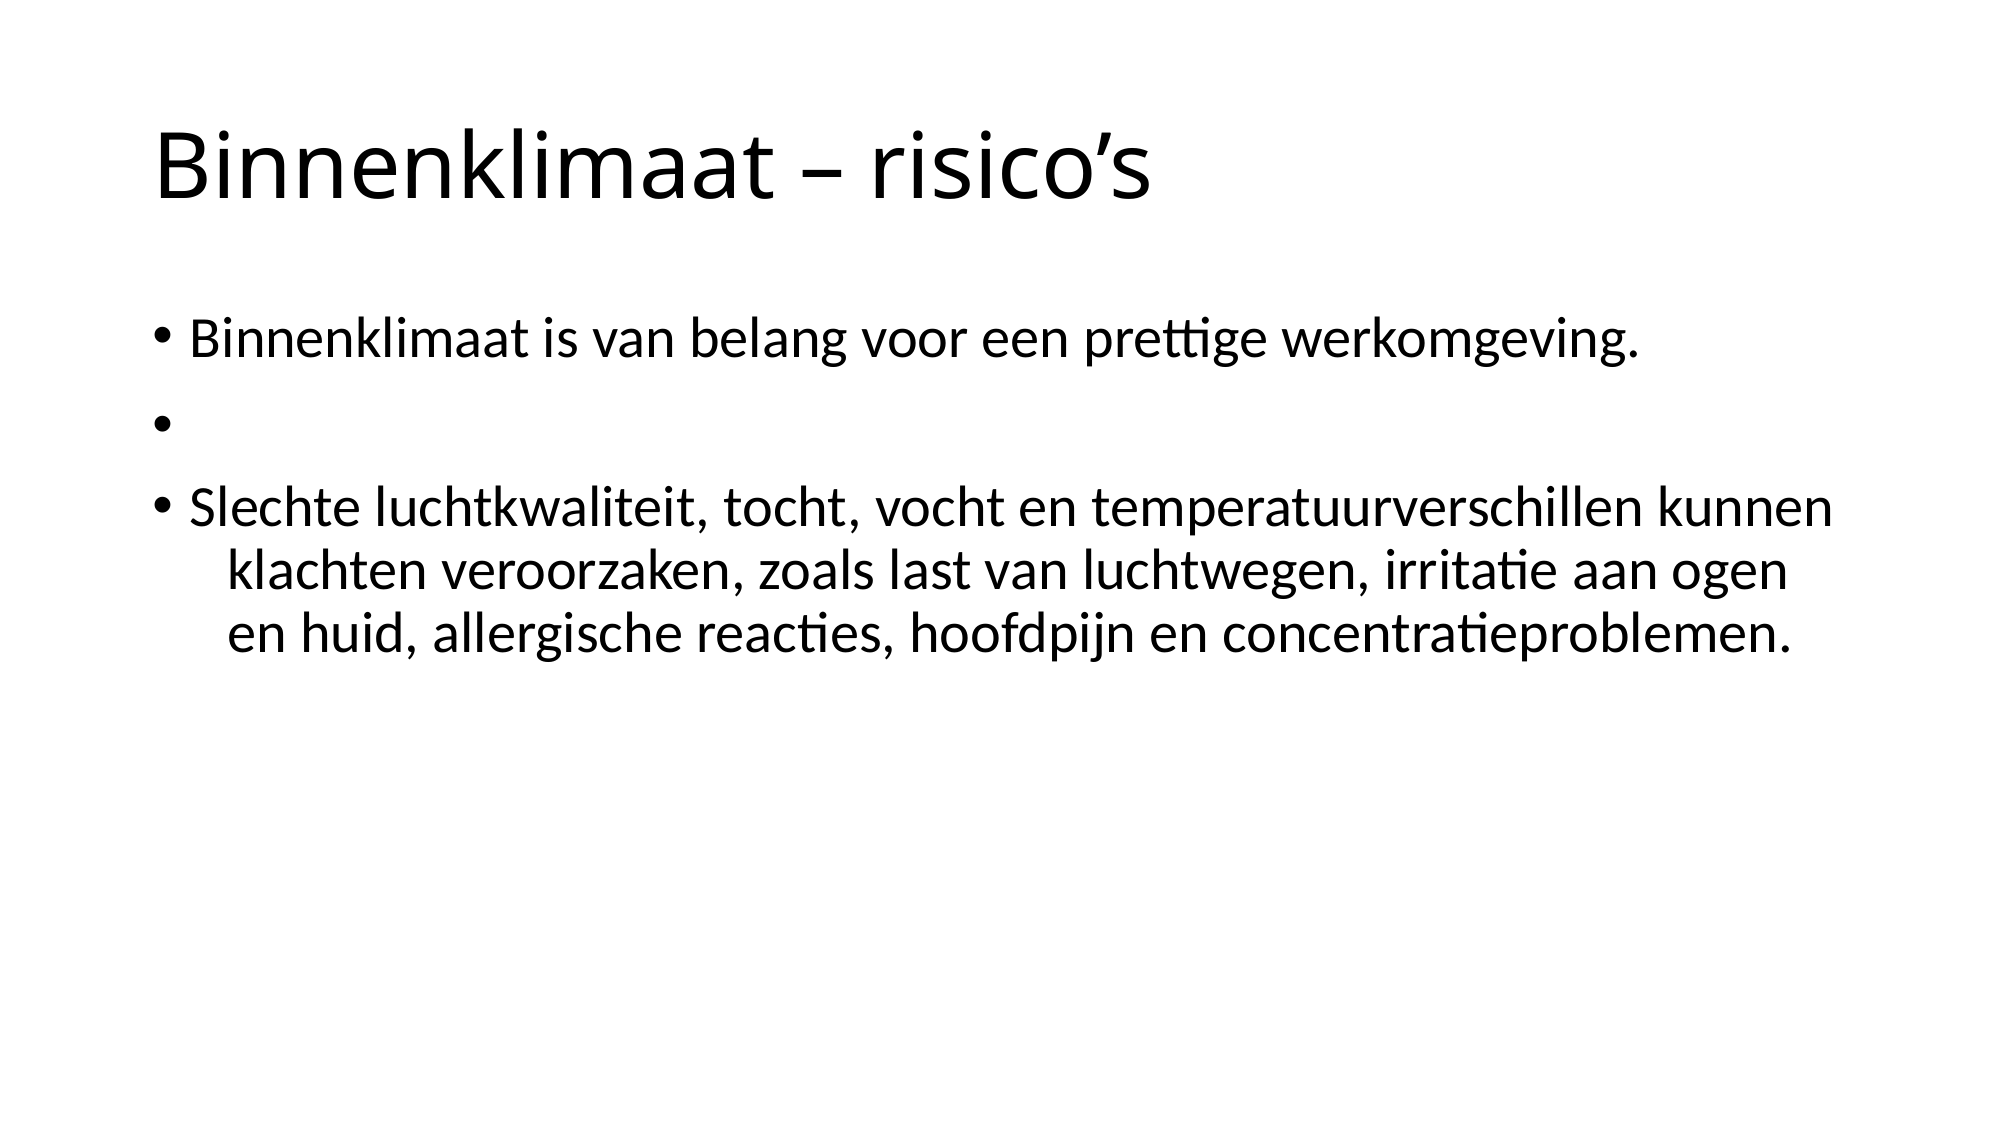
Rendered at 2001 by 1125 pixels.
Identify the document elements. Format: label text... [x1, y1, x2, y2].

title Binnenklimaat – risico’s [137, 59, 1863, 278]
list Binnenklimaat is van belang voor een prettige werkomgeving. Slechte luchtkwaliteit, tocht, vocht en temperatuurverschillen kunnen klachten veroorzaken, zoals last van luchtwegen, irritatie aan ogen en huid, allergische reacties, hoofdpijn en concentratieproblemen. [137, 299, 1863, 1014]
